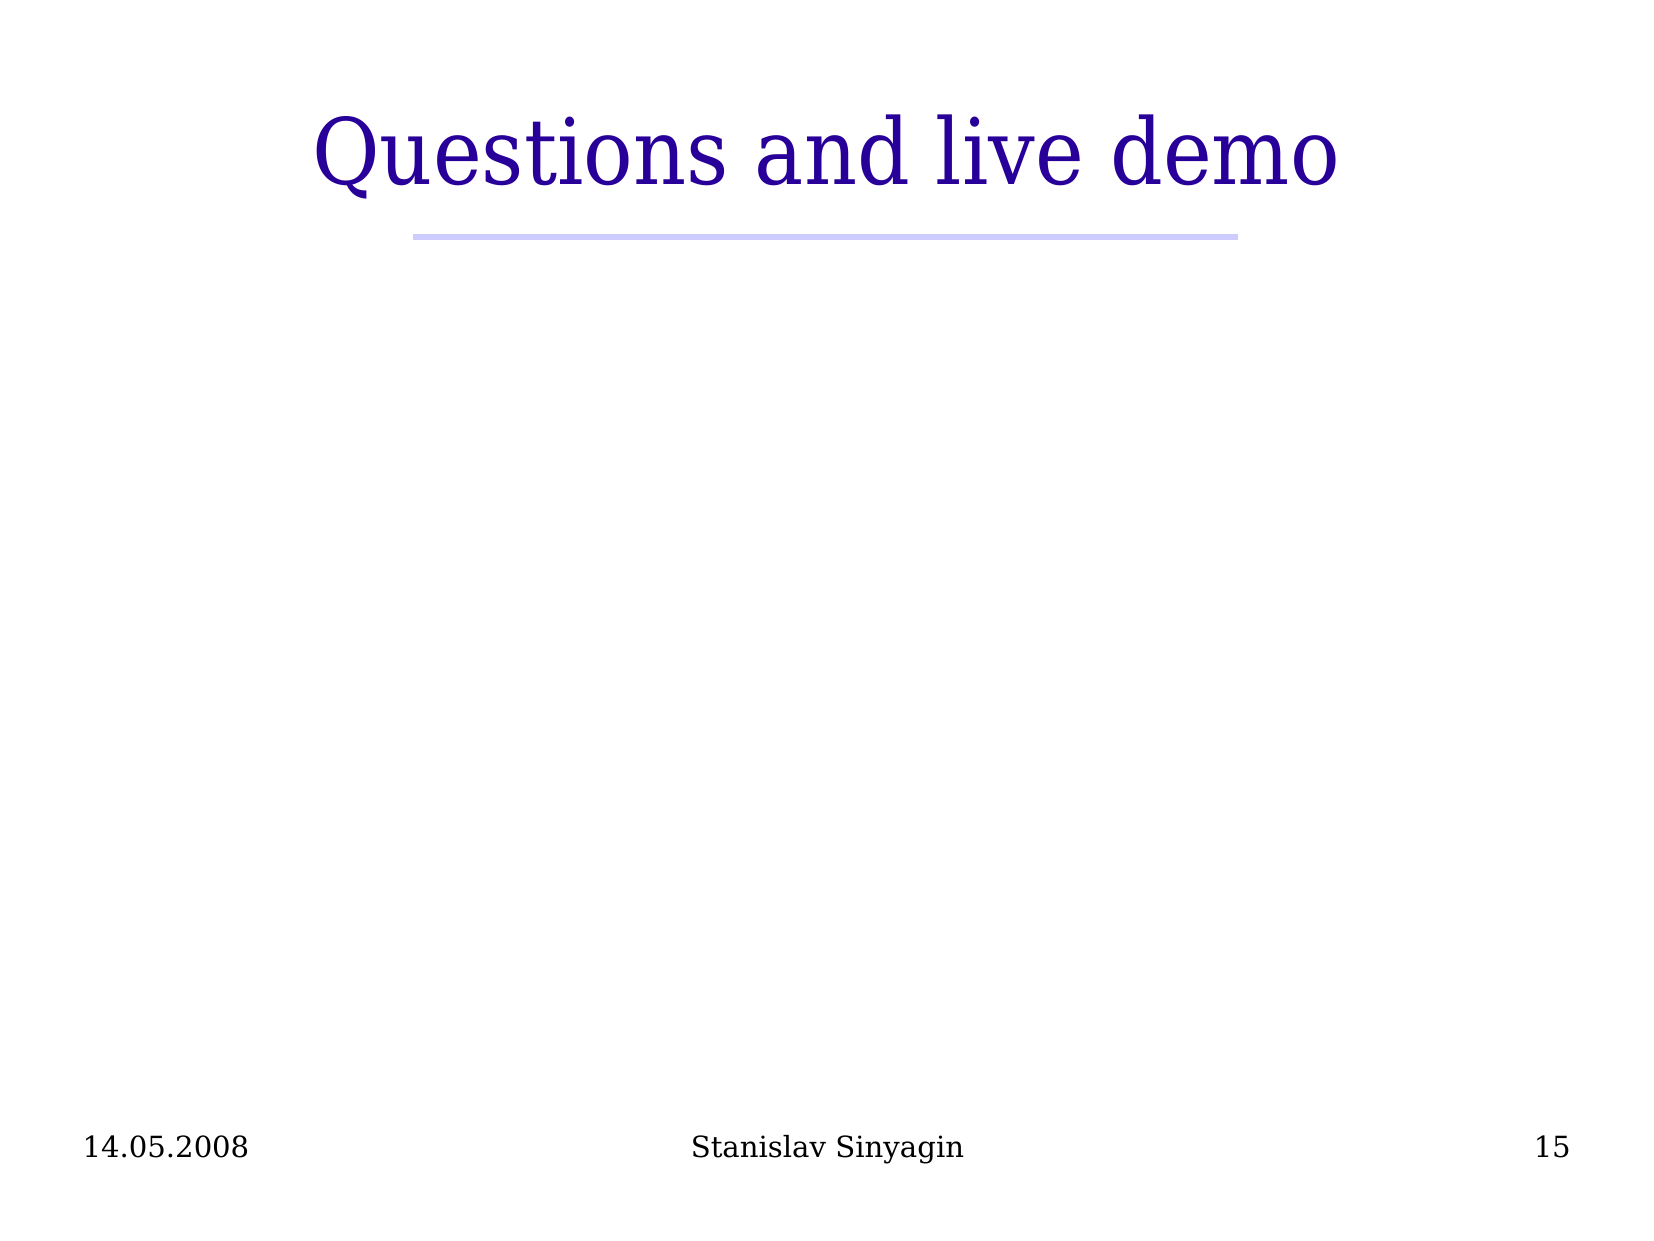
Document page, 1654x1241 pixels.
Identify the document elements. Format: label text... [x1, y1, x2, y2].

title Questions and live demo [82, 49, 1571, 257]
